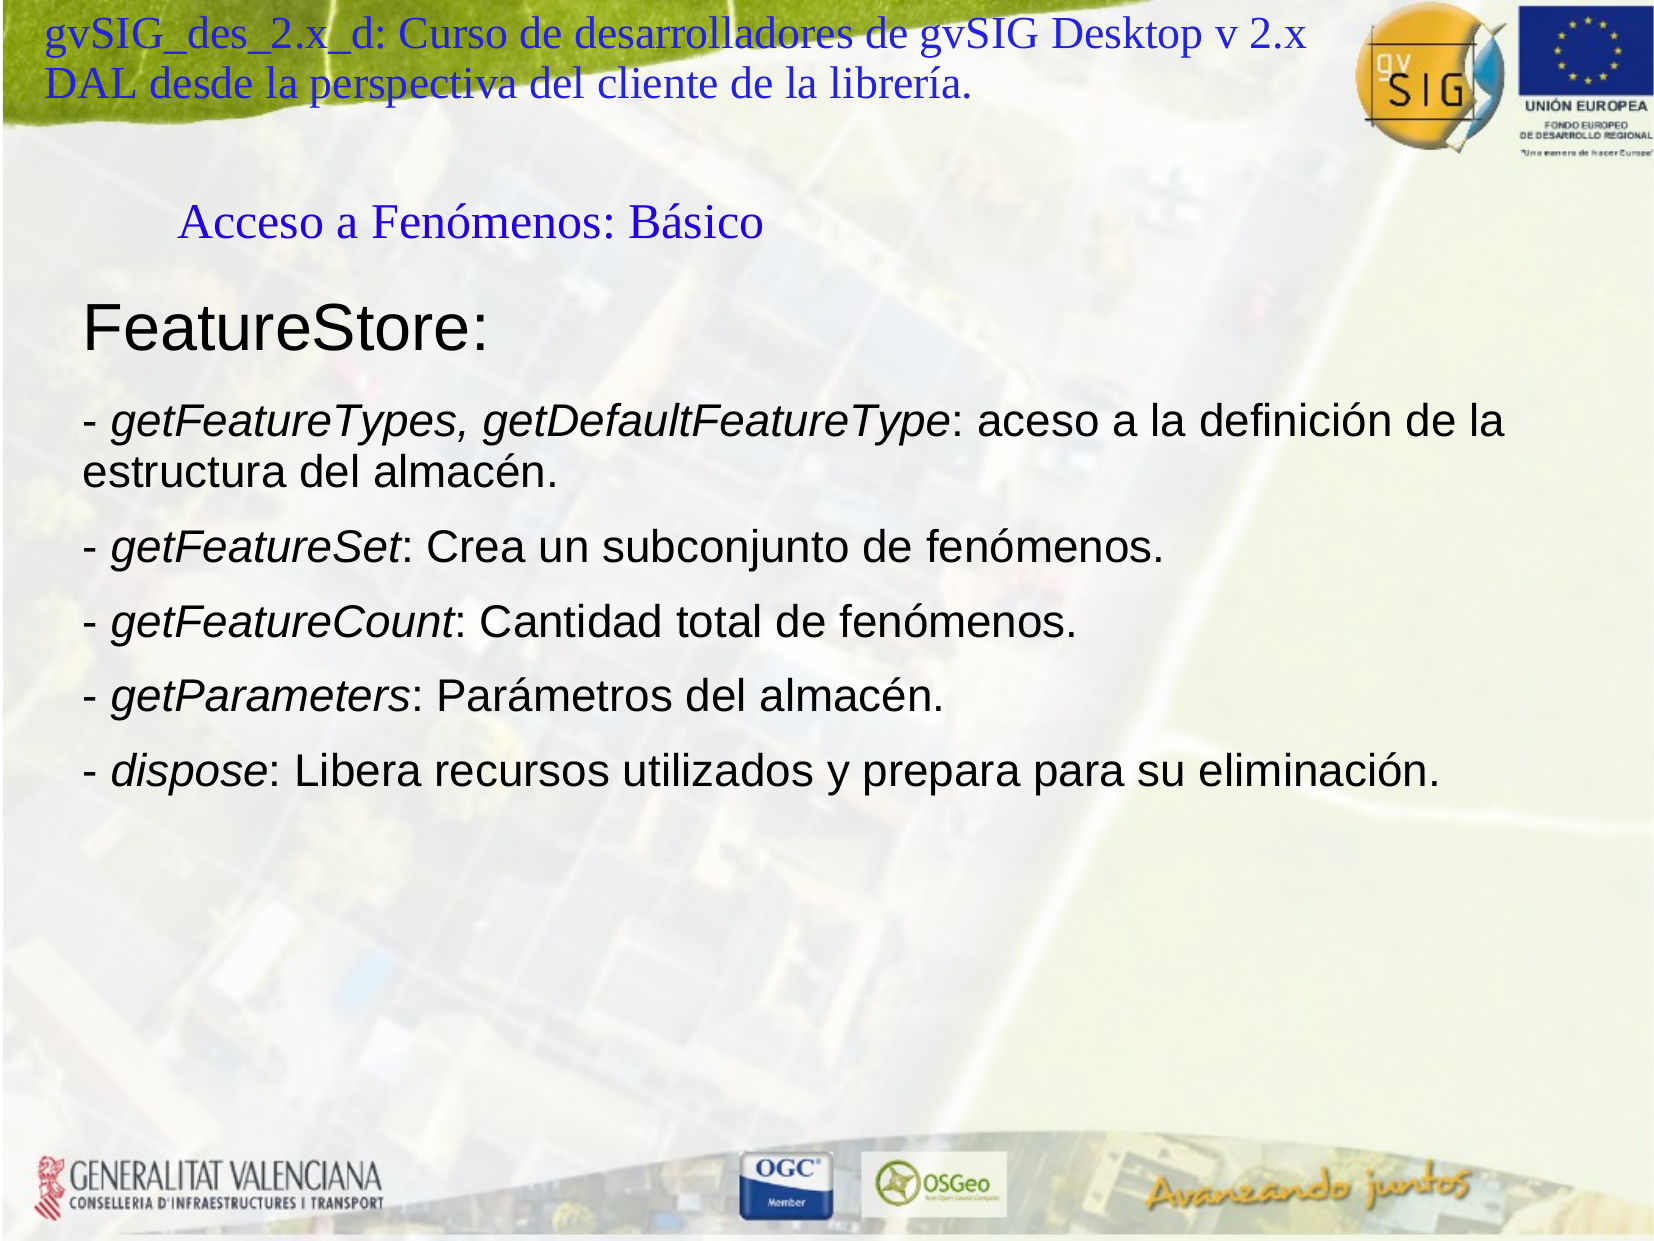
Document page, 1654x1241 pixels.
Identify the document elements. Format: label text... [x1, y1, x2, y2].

picture [2, 0, 1654, 1241]
title Acceso a Fenómenos: Básico [177, 88, 1329, 290]
list FeatureStore: - getFeatureTypes, getDefaultFeatureType: aceso a la definición de la estructura del almacén. - getFeatureSet: Crea un subconjunto de fenómenos. - getFeatureCount: Cantidad total de fenómenos. - getParameters: Parámetros del almacén. - dispose: Libera recursos utilizados y prepara para su eliminación. [82, 290, 1571, 1010]
